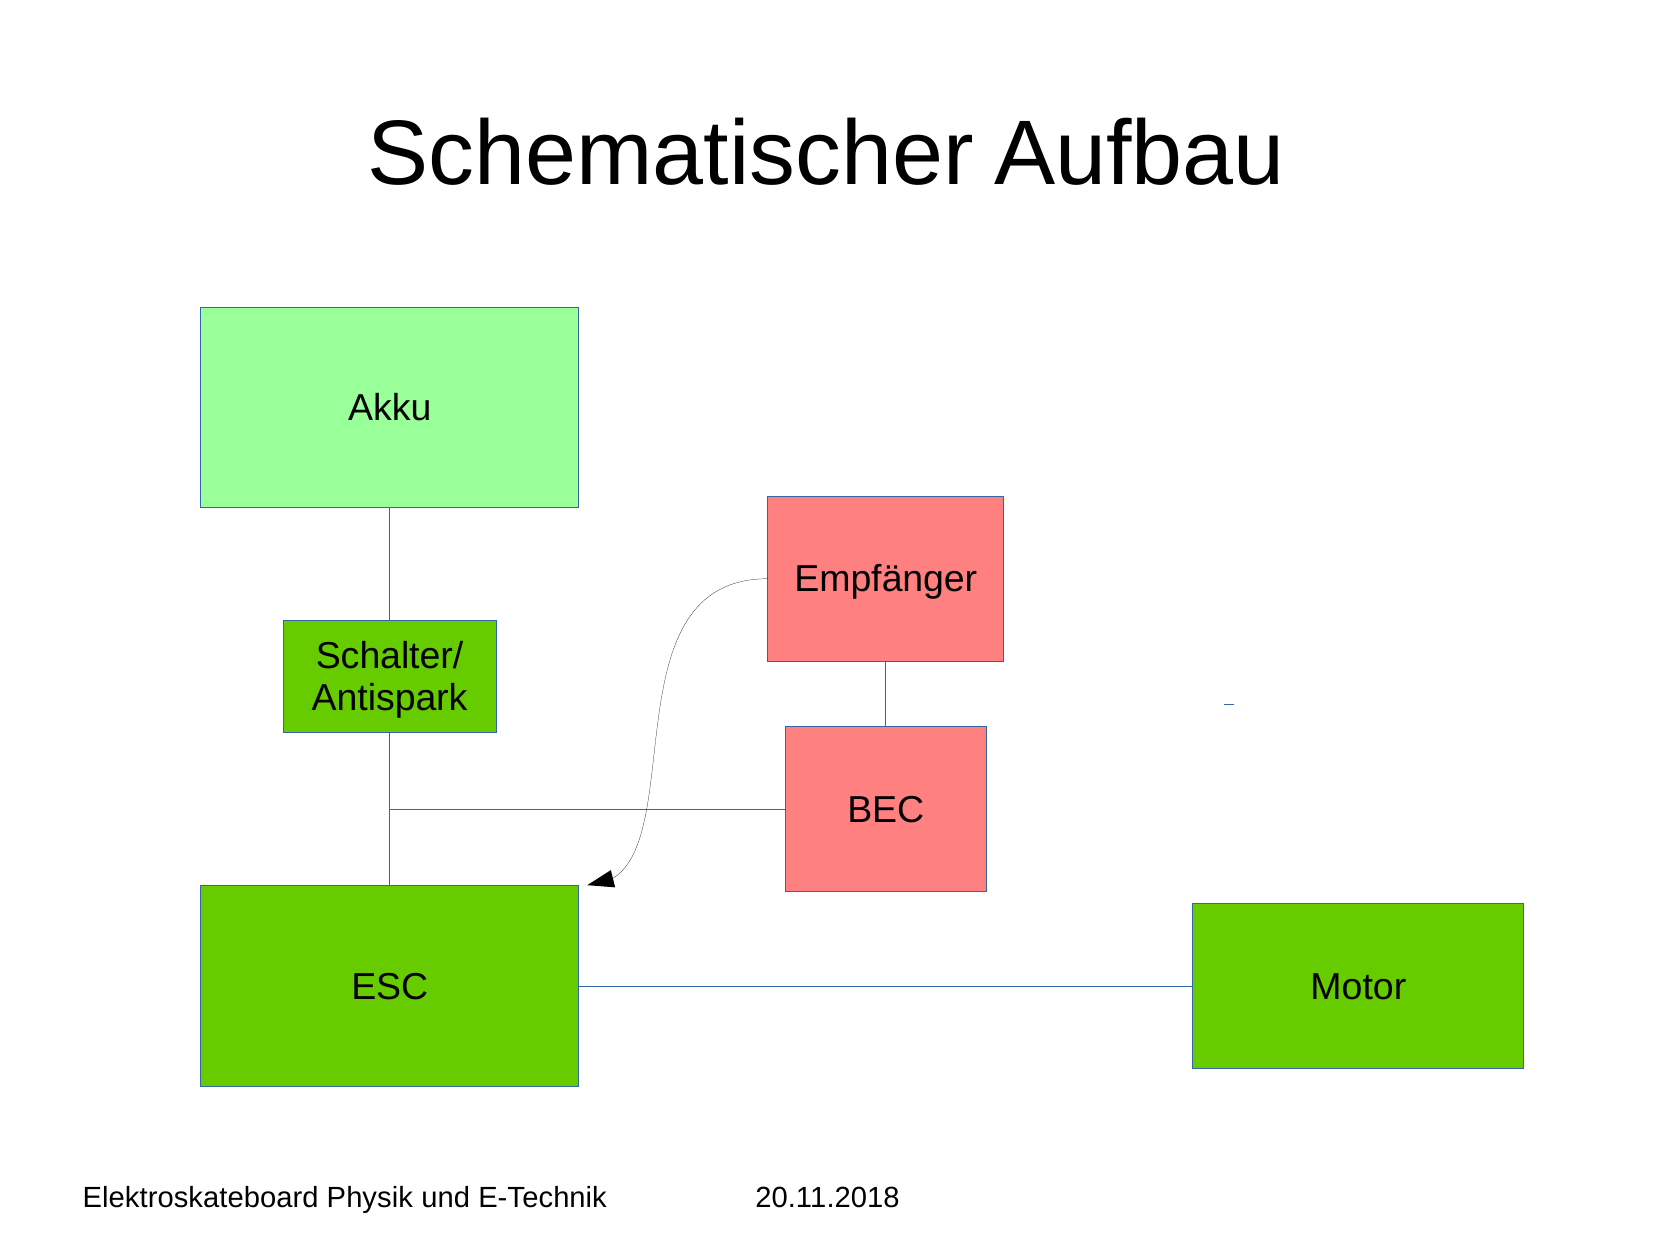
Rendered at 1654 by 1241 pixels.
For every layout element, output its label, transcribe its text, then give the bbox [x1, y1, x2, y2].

text_box Motor [1192, 903, 1524, 1069]
title Schematischer Aufbau [82, 49, 1571, 257]
text_box Empfänger [767, 496, 1004, 662]
text_box Akku [200, 307, 579, 508]
text_box Schalter/ Antispark [283, 620, 497, 733]
text_box BEC [785, 726, 987, 892]
text_box ESC [200, 885, 579, 1087]
